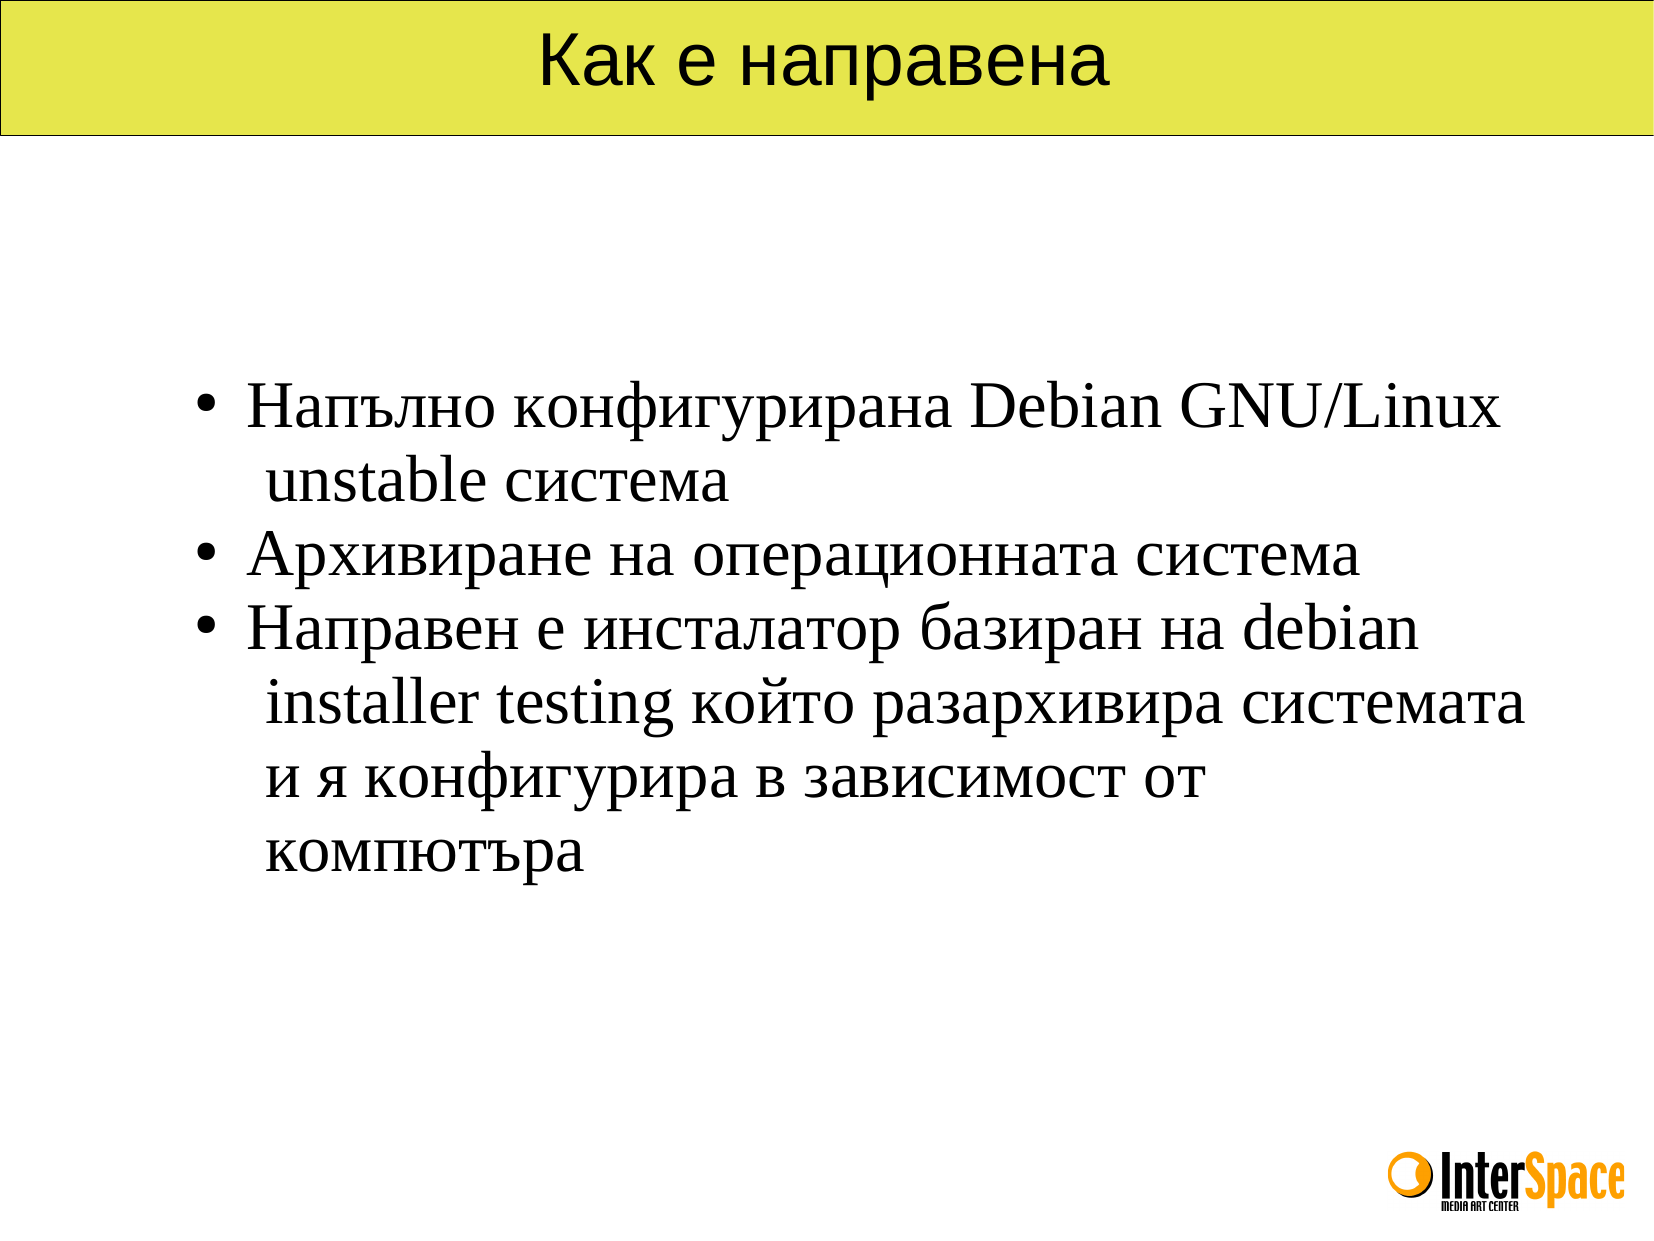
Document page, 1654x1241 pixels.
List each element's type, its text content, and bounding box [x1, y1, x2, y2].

title Как е направена [118, 0, 1531, 119]
subtitle Напълно конфигурирана Debian GNU/Linux unstable система Архивиране на операционната система Направен е инсталатор базиран на debian installer testing който разархивира системата и я конфигурира в зависимост от компютъра [123, 236, 1536, 1018]
